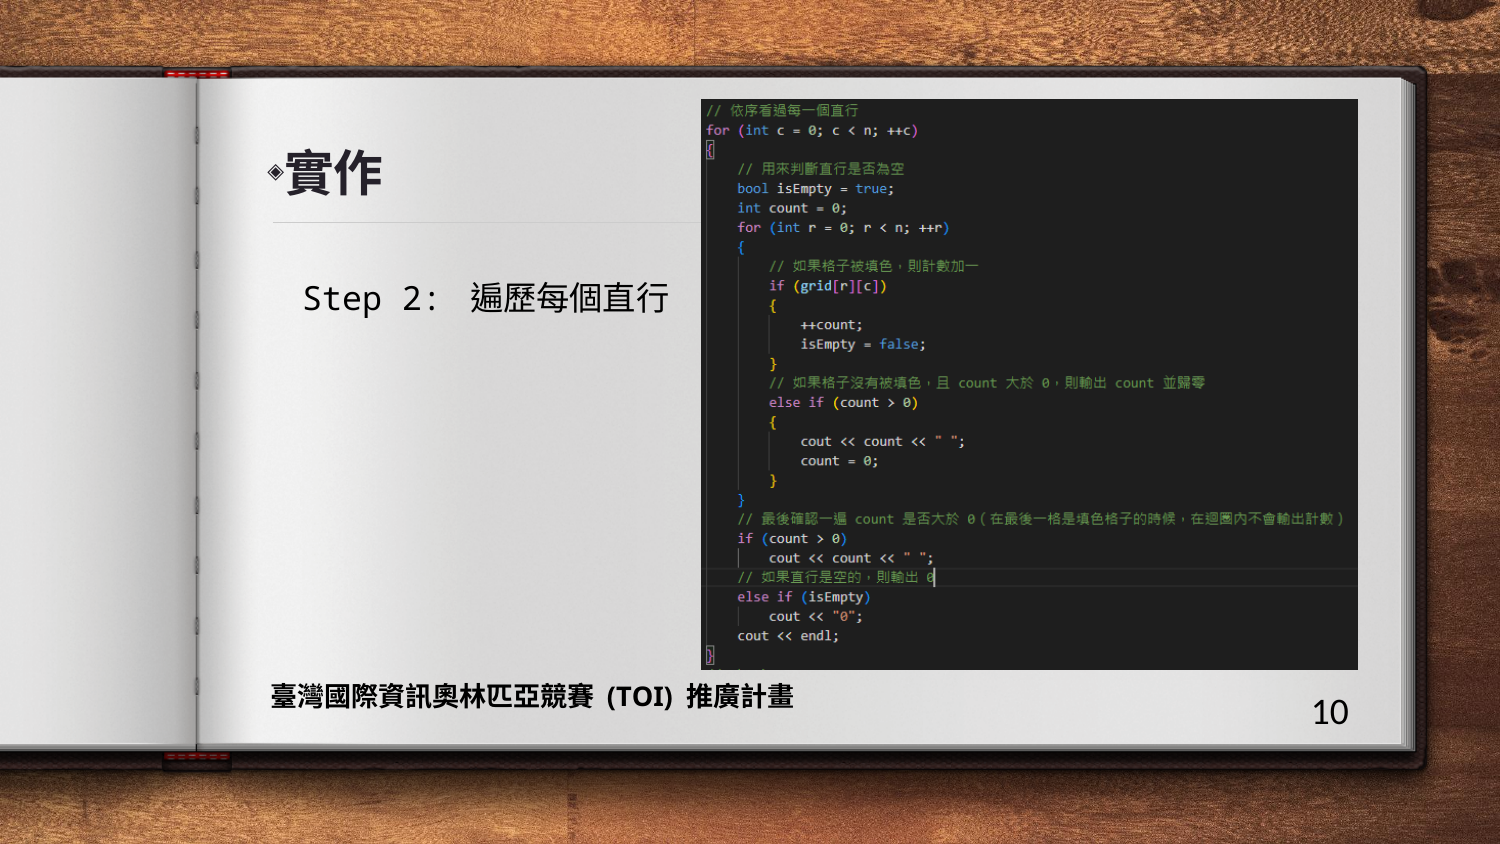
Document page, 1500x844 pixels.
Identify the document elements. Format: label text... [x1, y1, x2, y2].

picture [701, 99, 1358, 670]
list 實作 [252, 126, 701, 216]
text_box 10 [1295, 672, 1386, 737]
text_box Step 2: 遍歷每個直行 [287, 269, 701, 326]
